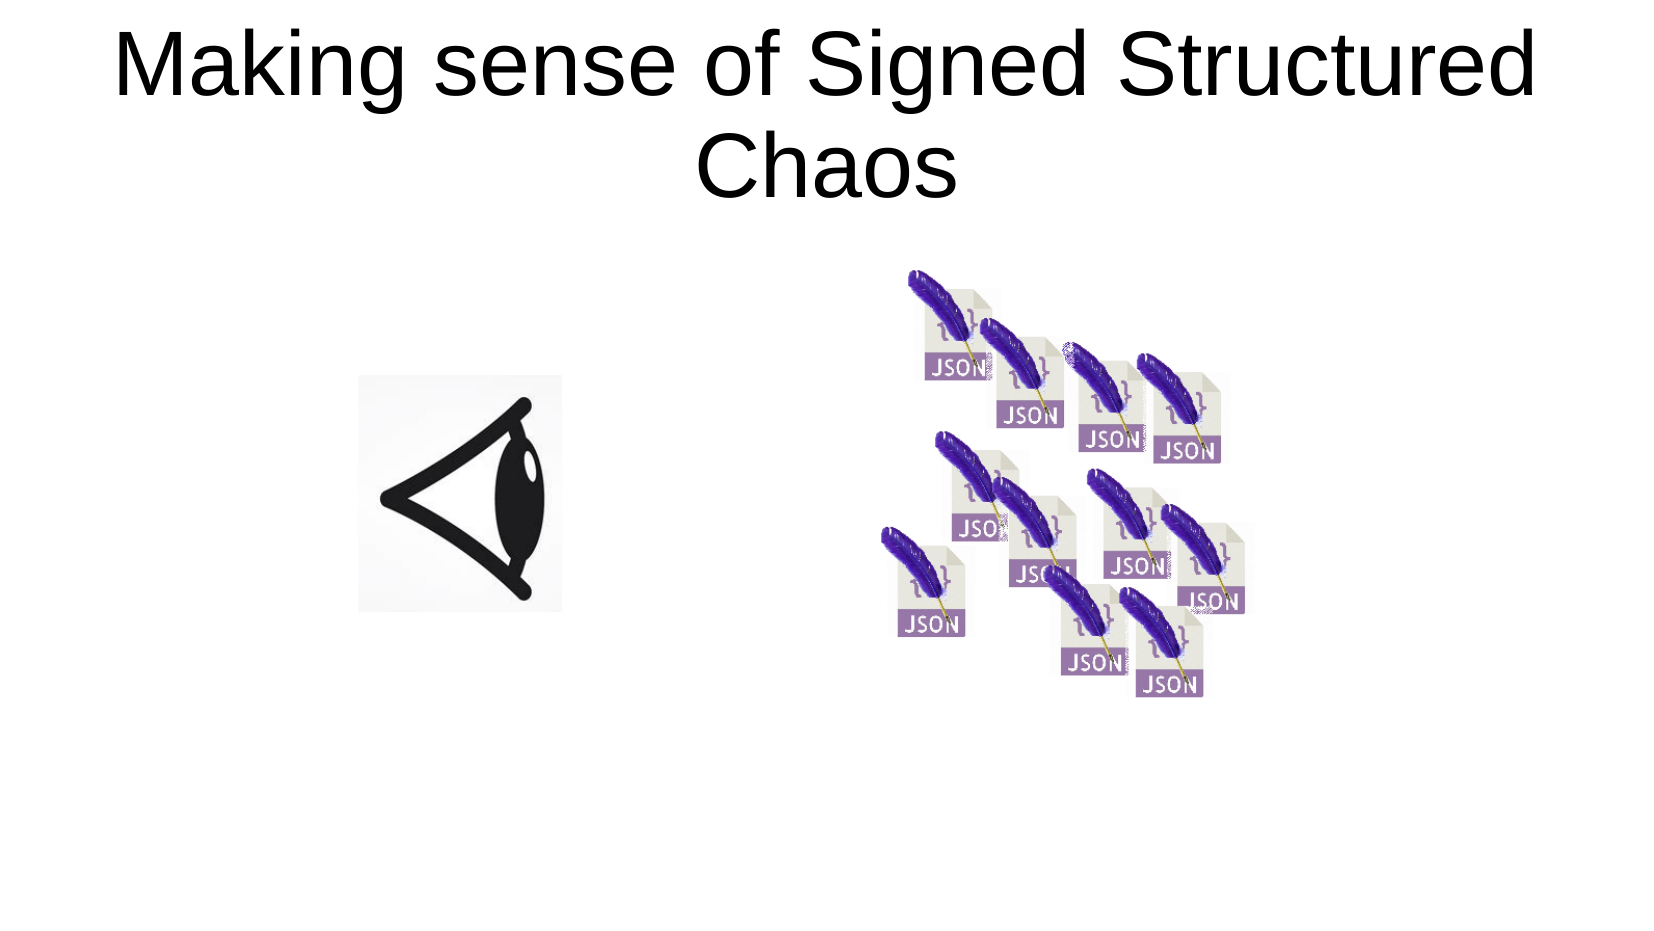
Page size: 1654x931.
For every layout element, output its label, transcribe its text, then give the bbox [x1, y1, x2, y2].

title Making sense of Signed Structured Chaos [82, 12, 1571, 218]
picture [324, 236, 1300, 822]
